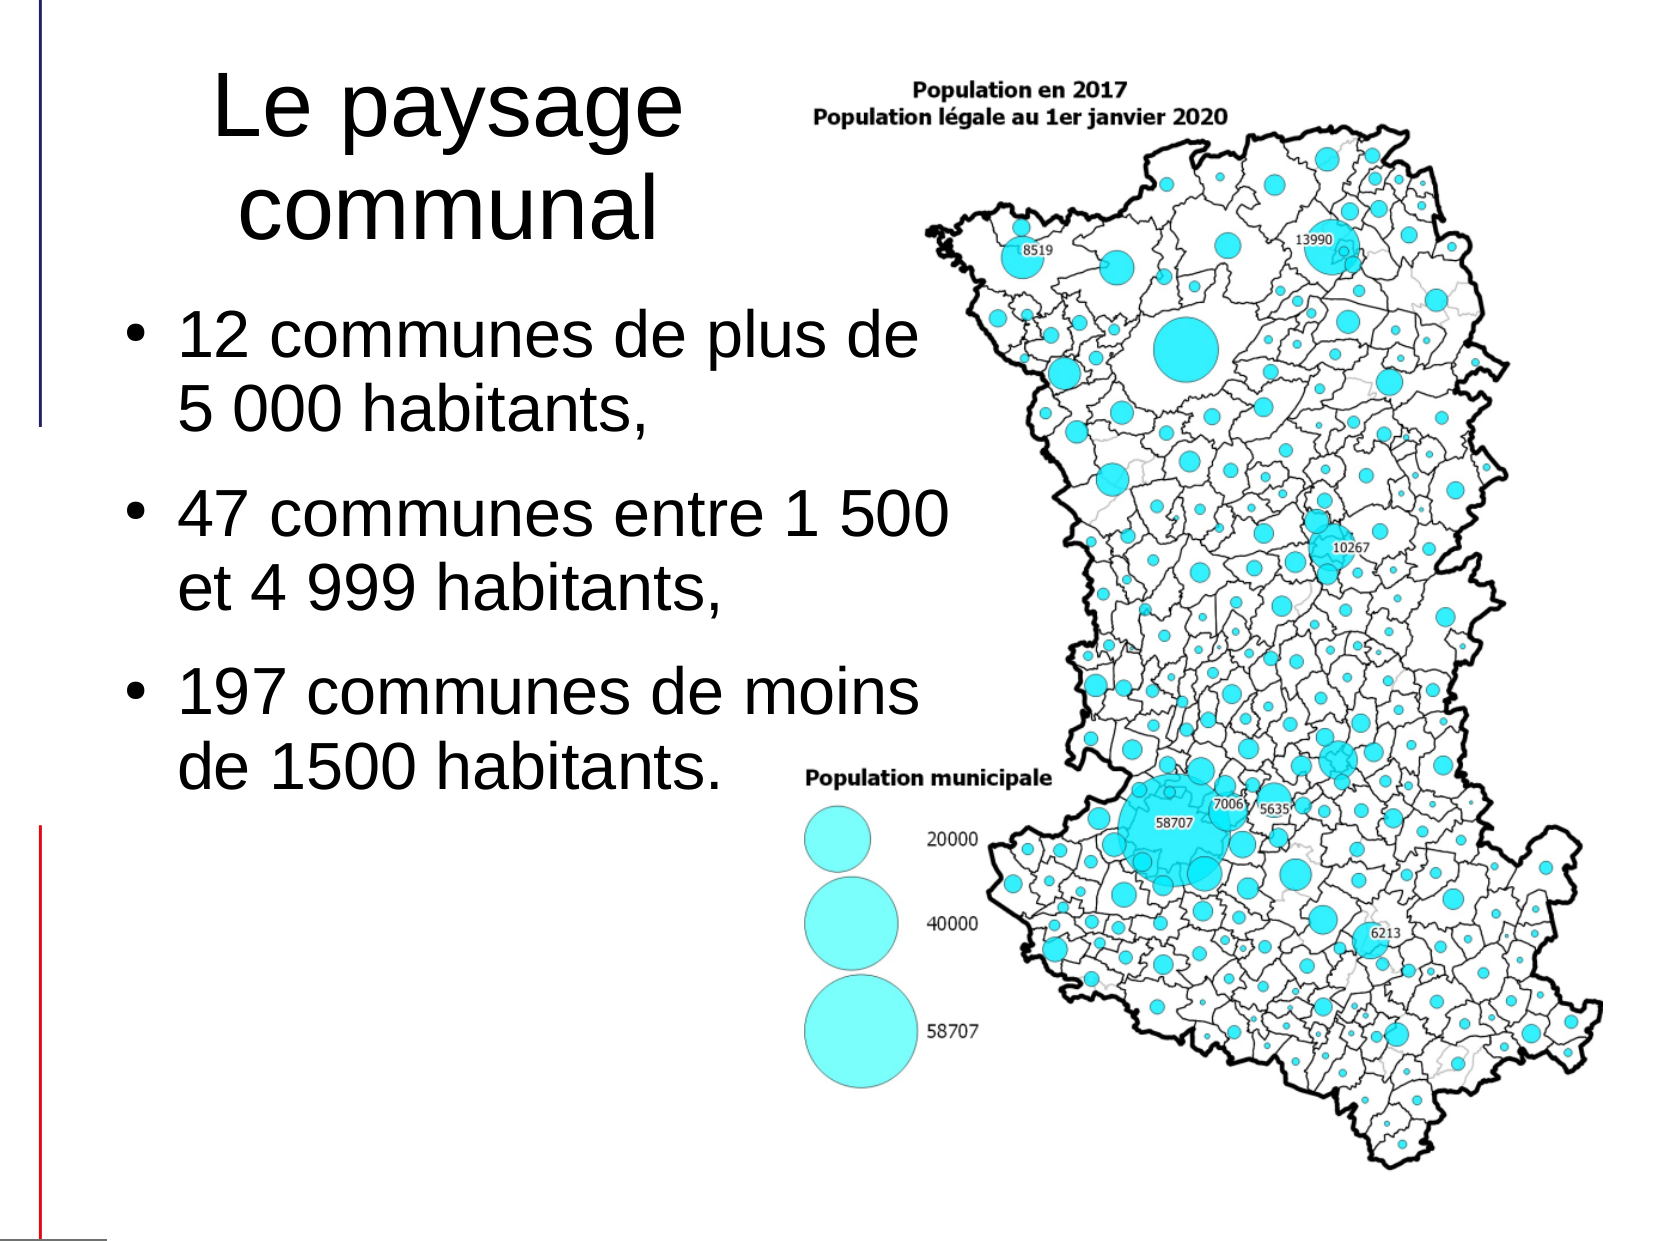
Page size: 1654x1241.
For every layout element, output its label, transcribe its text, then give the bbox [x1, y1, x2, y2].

title Le paysage communal [107, 52, 792, 260]
picture [803, 72, 1603, 1182]
picture [0, 0, 107, 1241]
list 12 communes de plus de 5 000 habitants, 47 communes entre 1 500 et 4 999 habitants, 197 communes de moins de 1500 habitants. [106, 296, 957, 1016]
